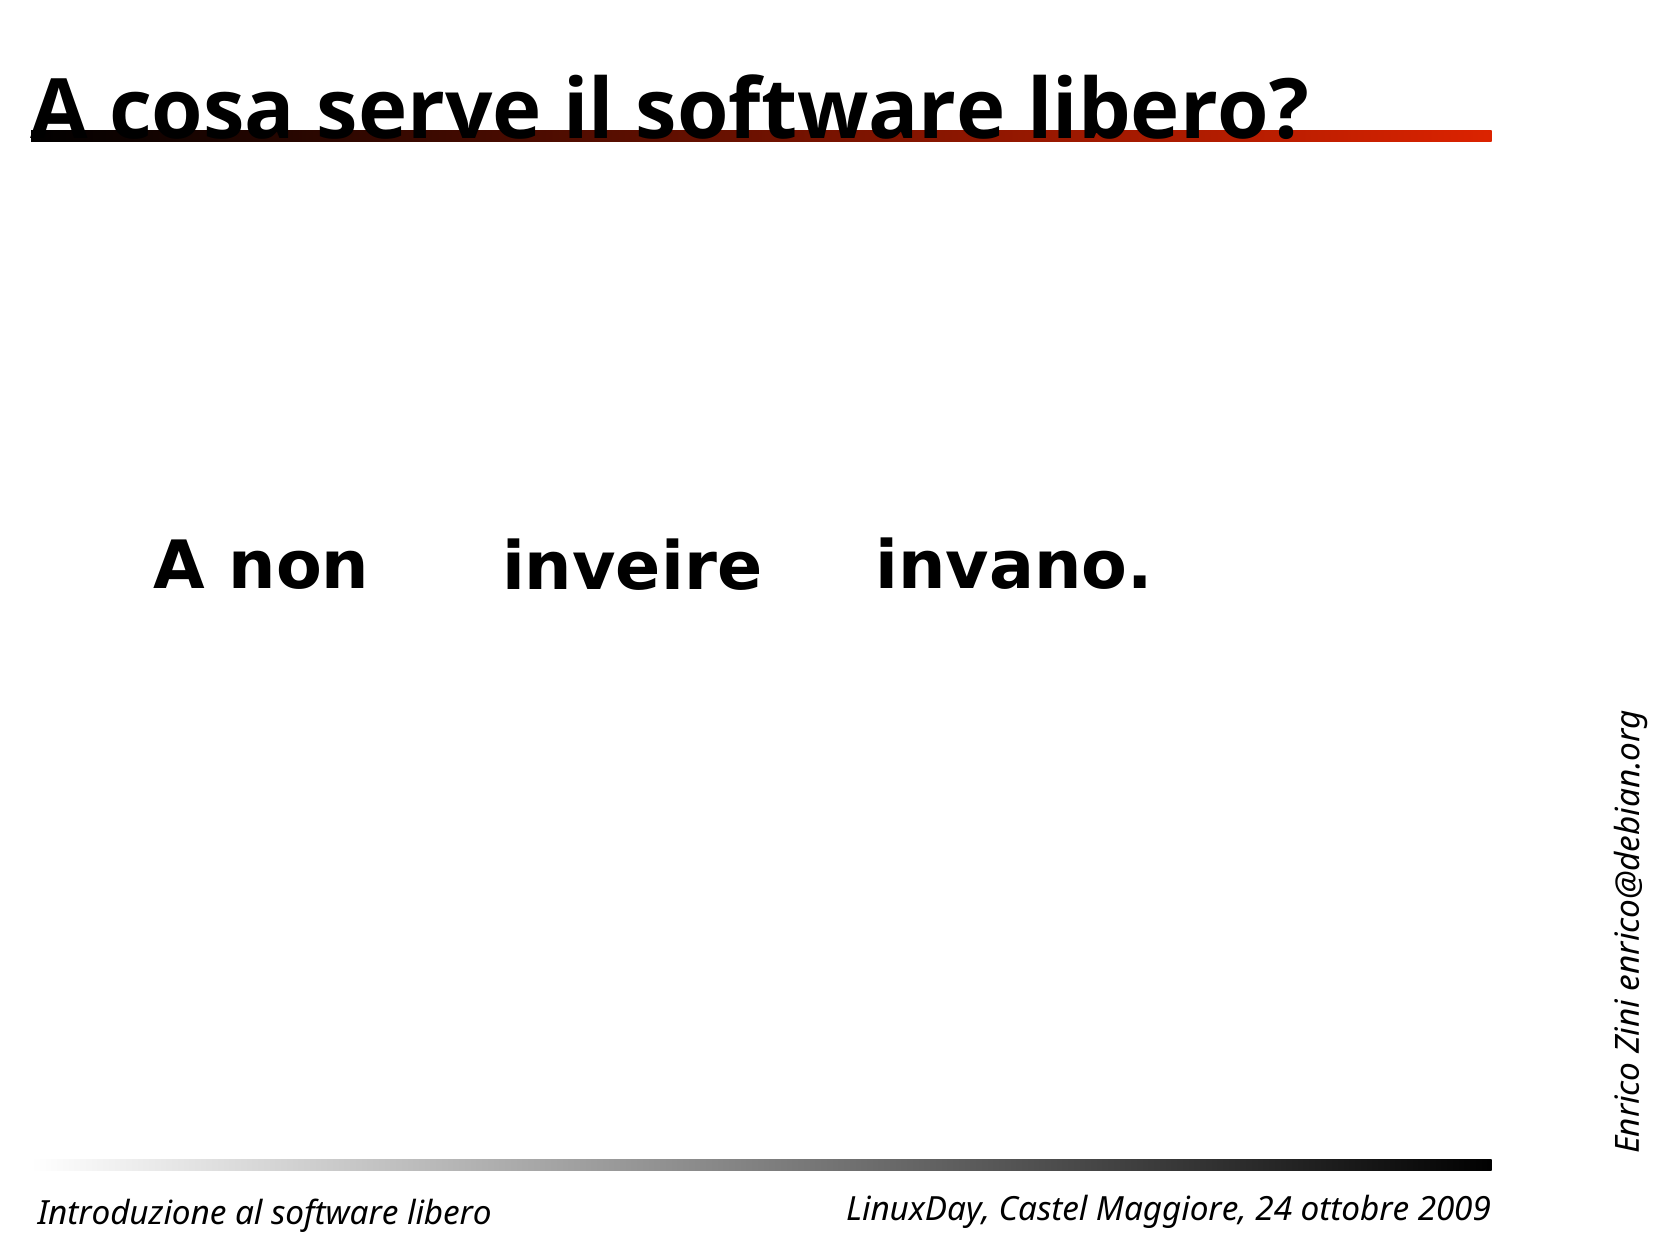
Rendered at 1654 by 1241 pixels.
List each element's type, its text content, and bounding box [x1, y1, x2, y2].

text_box A cosa serve il software libero? [30, 49, 1437, 184]
text_box inveire [393, 529, 871, 604]
text_box A non scancherare invano. [153, 526, 1336, 605]
